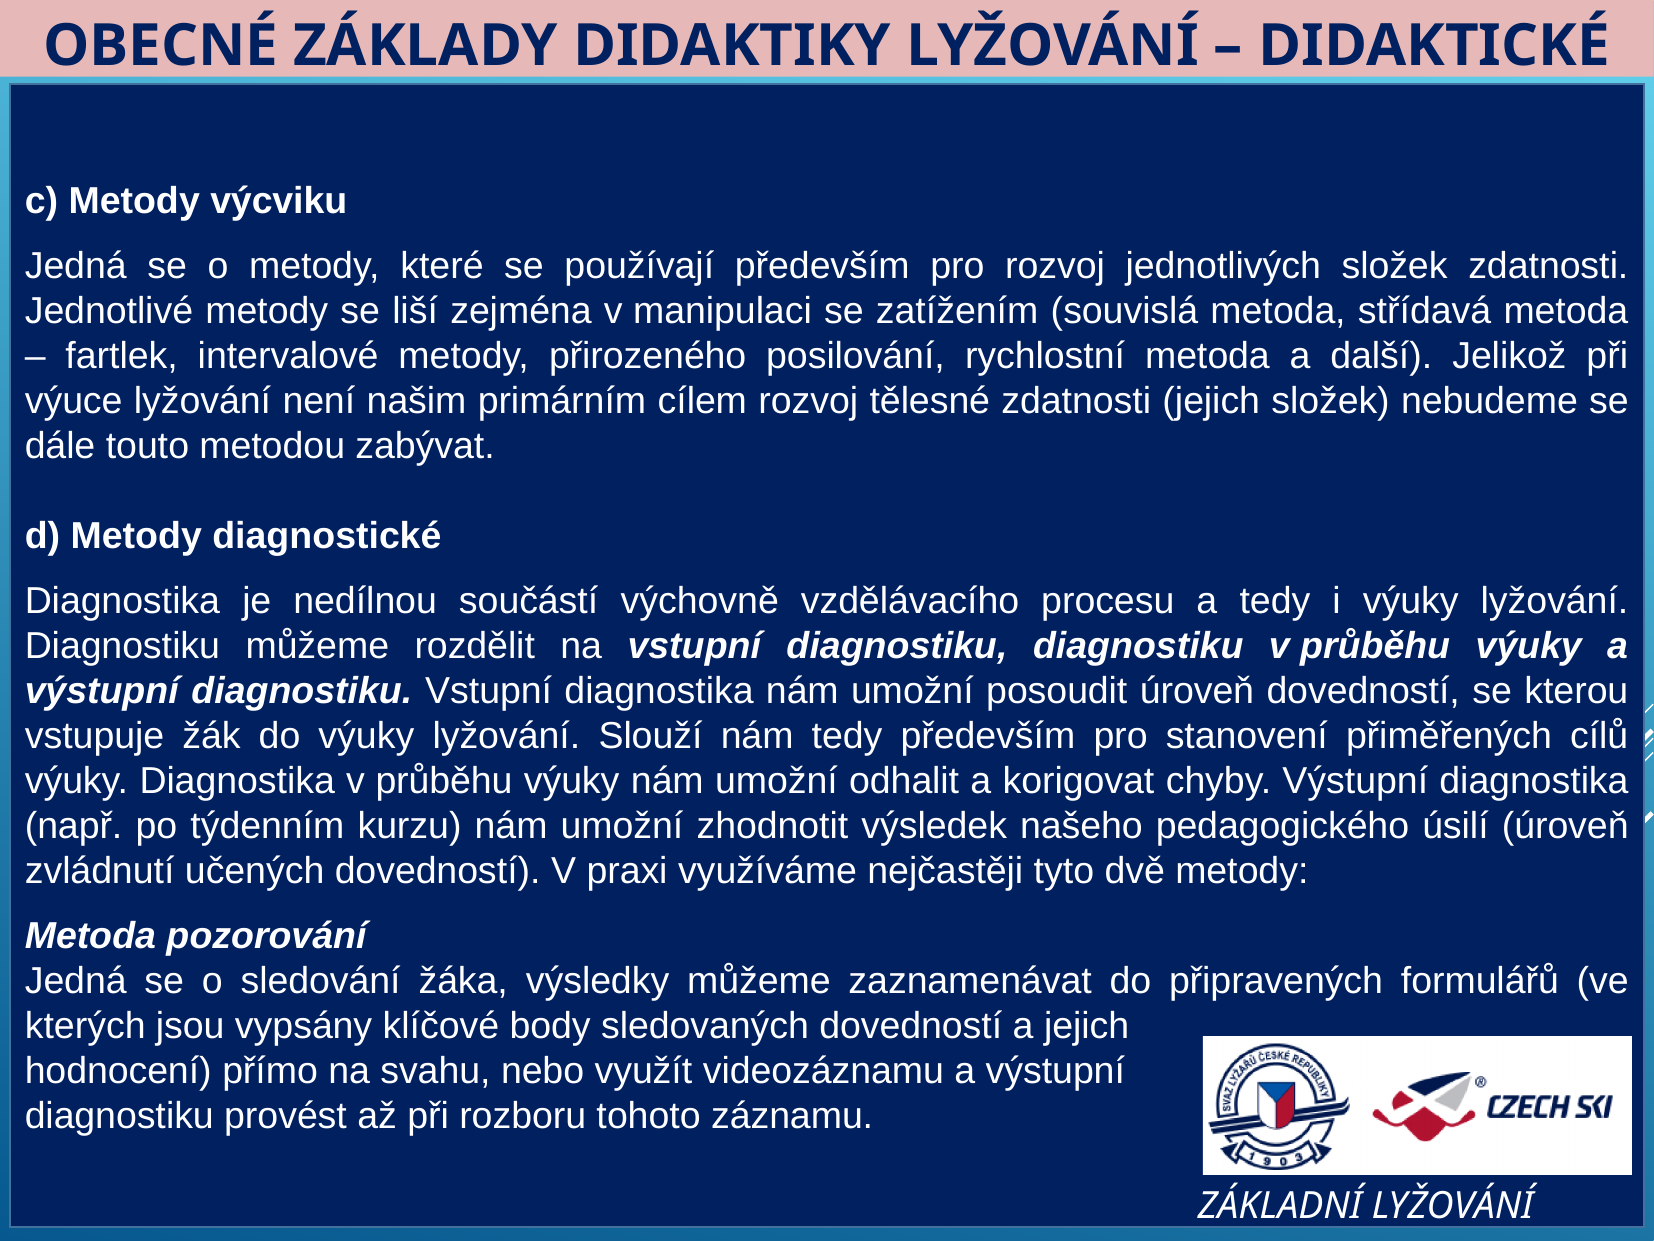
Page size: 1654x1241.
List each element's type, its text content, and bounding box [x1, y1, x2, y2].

text_box c) Metody výcviku Jedná se o metody, které se používají především pro rozvoj jednotlivých složek zdatnosti. Jednotlivé metody se liší zejména v manipulaci se zatížením (souvislá metoda, střídavá metoda – fartlek, intervalové metody, přirozeného posilování, rychlostní metoda a další). Jelikož při výuce lyžování není našim primárním cílem rozvoj tělesné zdatnosti (jejich složek) nebudeme se dále touto metodou zabývat. d) Metody diagnostické Diagnostika je nedílnou součástí výchovně vzdělávacího procesu a tedy i výuky lyžování. Diagnostiku můžeme rozdělit na vstupní diagnostiku, diagnostiku v průběhu výuky a výstupní diagnostiku. Vstupní diagnostika nám umožní posoudit úroveň dovedností, se kterou vstupuje žák do výuky lyžování. Slouží nám tedy především pro stanovení přiměřených cílů výuky. Diagnostika v průběhu výuky nám umožní odhalit a korigovat chyby. Výstupní diagnostika (např. po týdenním kurzu) nám umožní zhodnotit výsledek našeho pedagogického úsilí (úroveň zvládnutí učených dovedností). V praxi využíváme nejčastěji tyto dvě metody: Metoda pozorování Jedná se o sledování žáka, výsledky můžeme zaznamenávat do připravených formulářů (ve kterých jsou vypsány klíčové body sledovaných dovedností a jejich hodnocení) přímo na svahu, nebo využít videozáznamu a výstupní diagnostiku provést až při rozboru tohoto záznamu. [10, 84, 1644, 1227]
text_box ZÁKLADNÍ LYŽOVÁNÍ [1182, 1173, 1644, 1235]
title Obecné základy didaktiky lyžování – didaktické metody [0, 0, 1654, 77]
picture [1202, 1036, 1632, 1173]
